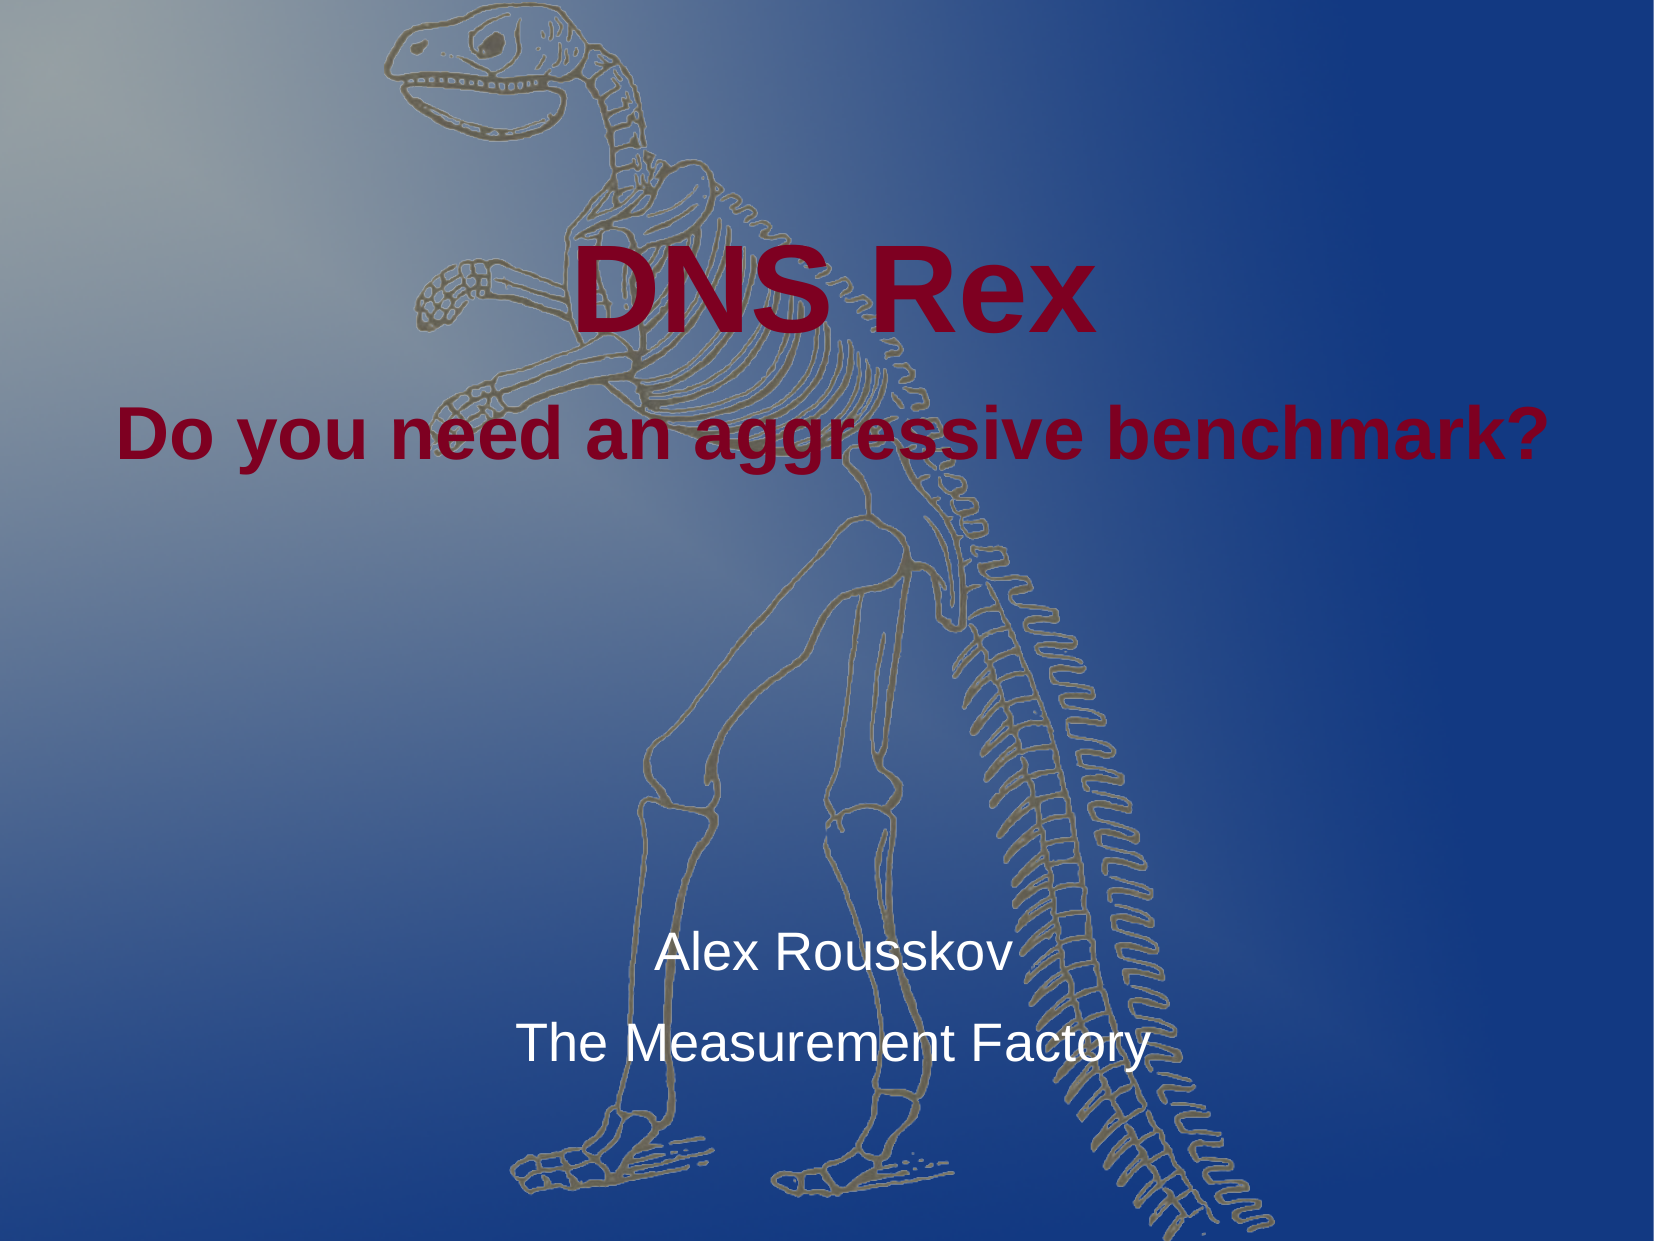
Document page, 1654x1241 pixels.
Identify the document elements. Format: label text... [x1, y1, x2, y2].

picture [0, 0, 1654, 1241]
subtitle DNS Rex Do you need an aggressive benchmark? Alex Rousskov The Measurement Factory [90, 34, 1579, 1203]
